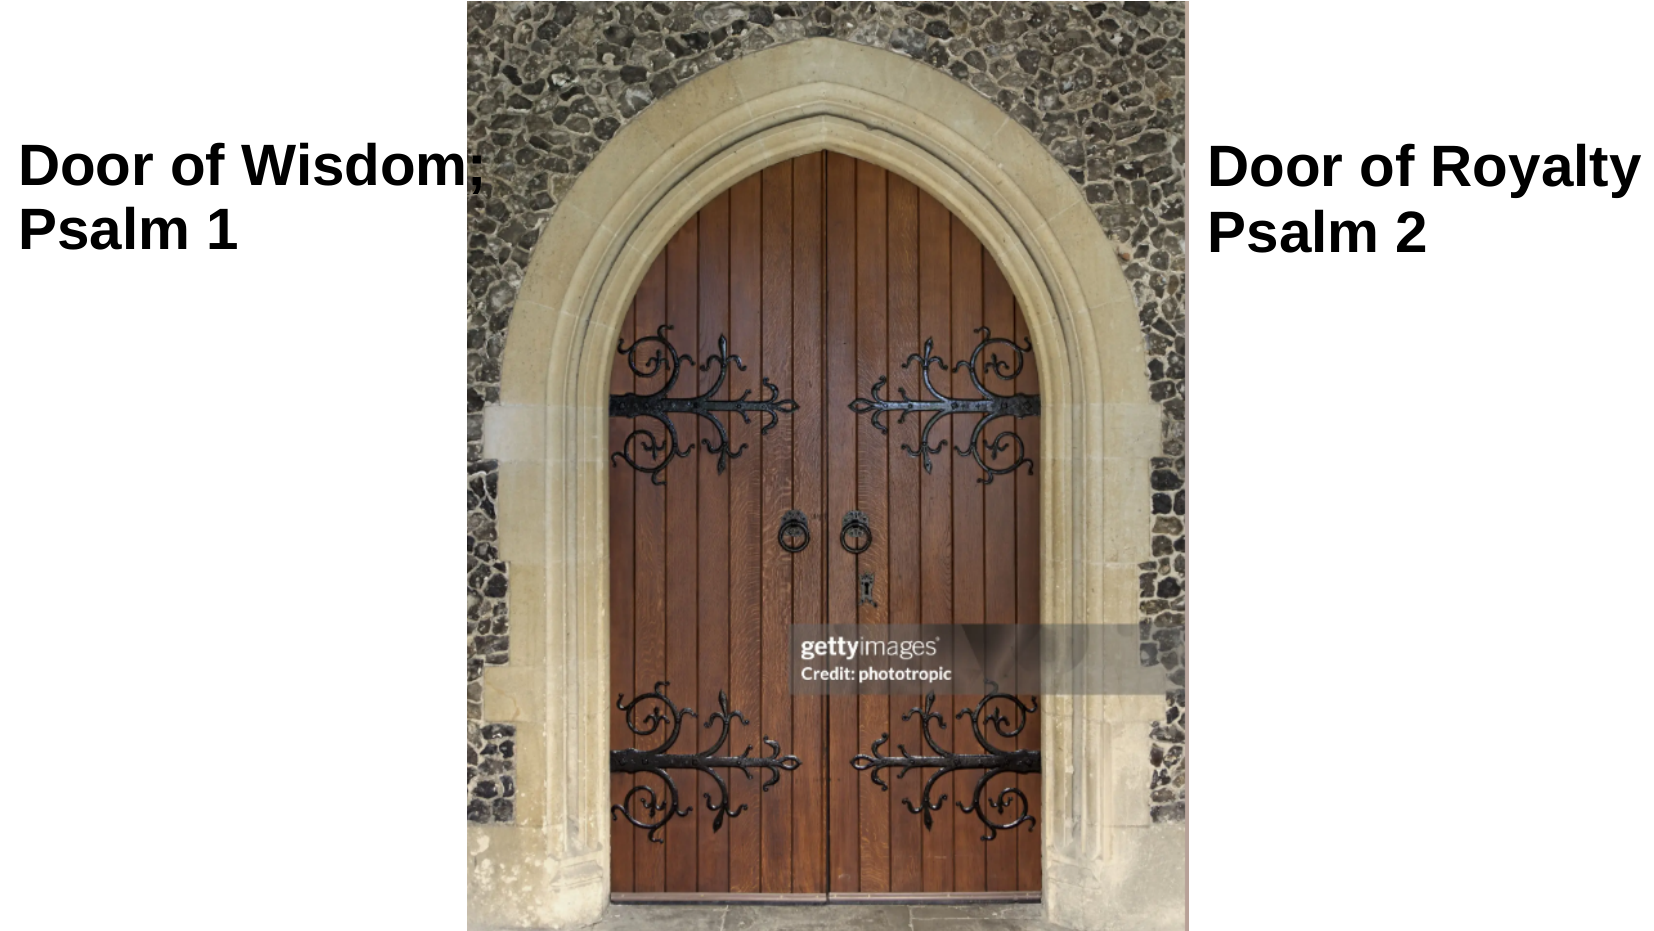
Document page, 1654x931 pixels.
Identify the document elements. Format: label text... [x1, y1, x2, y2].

text_box Door of Wisdom; Psalm 1 [3, 124, 503, 270]
text_box Door of Royalty Psalm 2 [1193, 126, 1654, 272]
picture [467, 1, 1189, 931]
